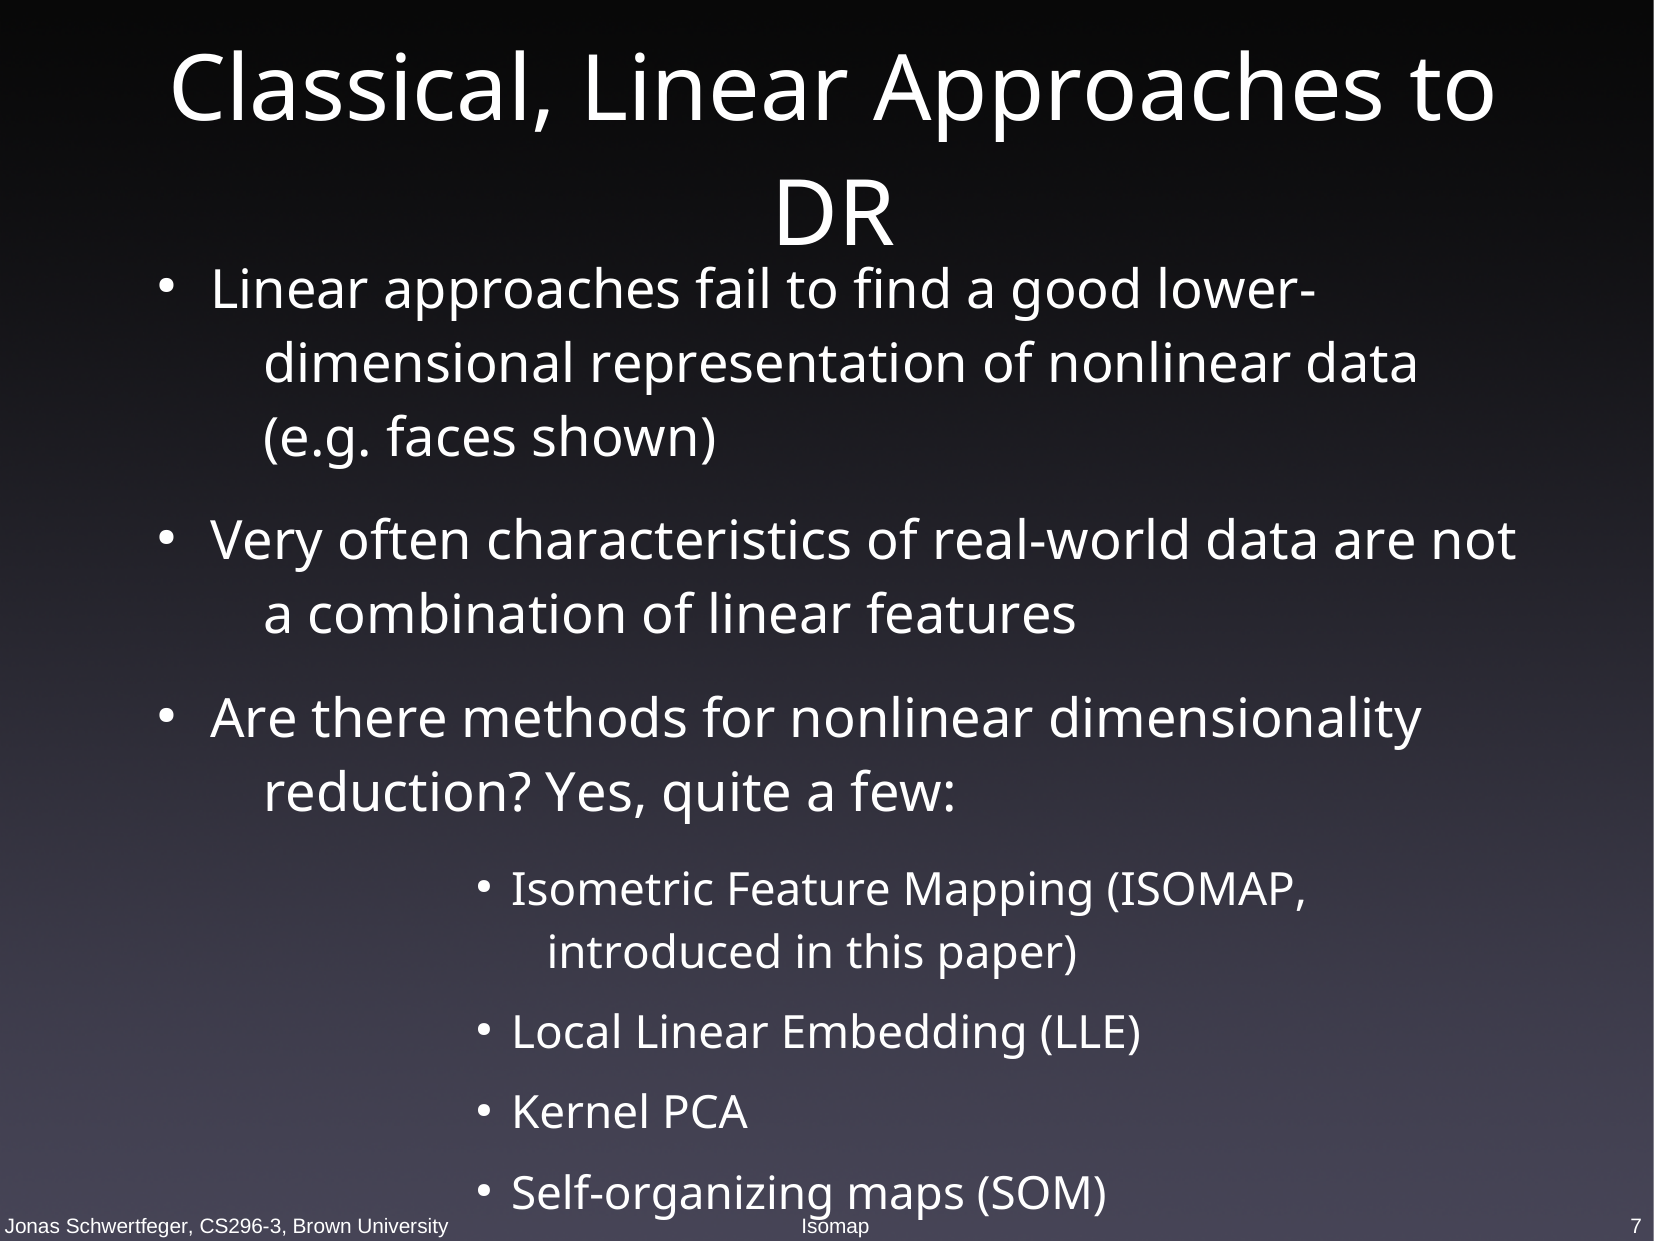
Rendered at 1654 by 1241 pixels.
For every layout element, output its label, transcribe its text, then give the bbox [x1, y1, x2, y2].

list Linear approaches fail to find a good lower-dimensional representation of nonlinear data (e.g. faces shown) Very often characteristics of real-world data are not a combination of linear features Are there methods for nonlinear dimensionality reduction? Yes, quite a few: Isometric Feature Mapping (ISOMAP, introduced in this paper) Local Linear Embedding (LLE) Kernel PCA Self-organizing maps (SOM) Generative Topographic Maps (GTM) ... [121, 252, 1534, 1150]
title Classical, Linear Approaches to DR [104, 43, 1564, 252]
picture [0, 0, 1654, 1241]
